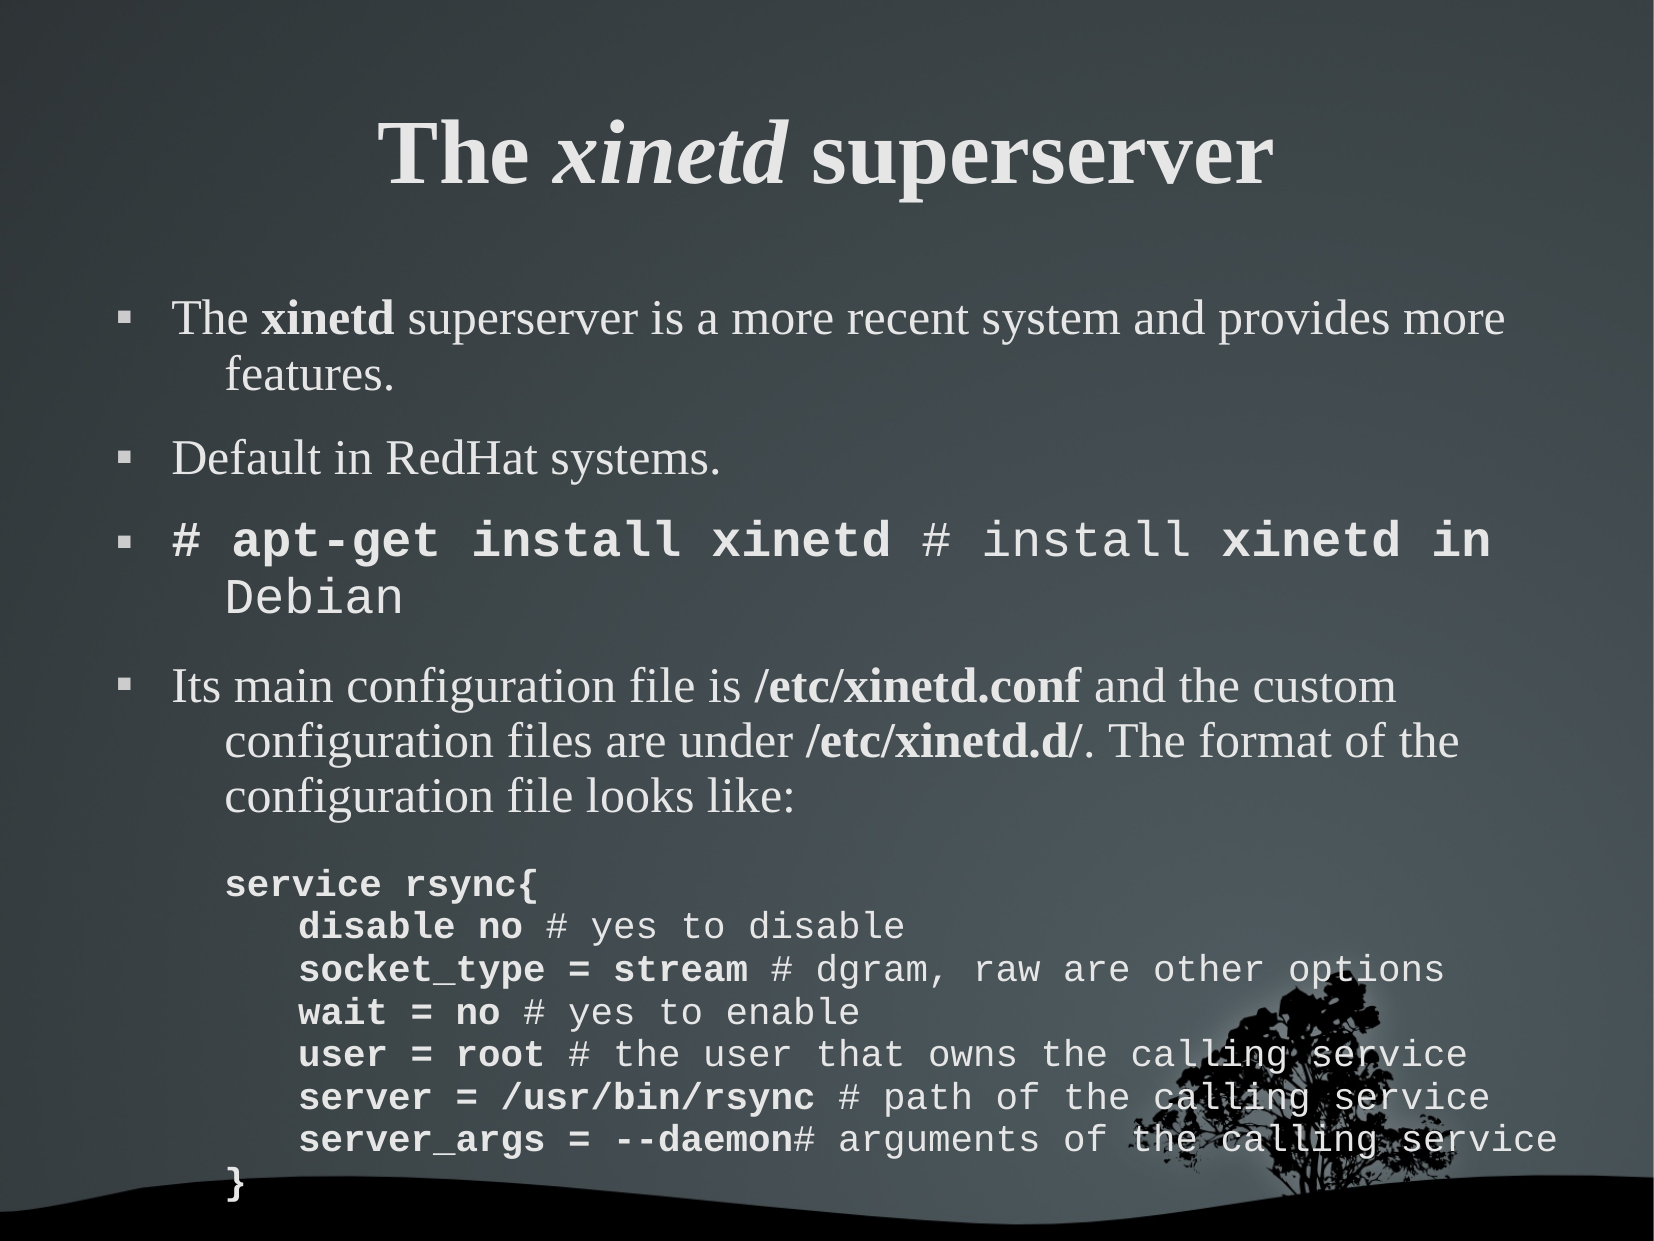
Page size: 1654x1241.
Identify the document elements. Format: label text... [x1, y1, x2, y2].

title The xinetd superserver [82, 49, 1571, 257]
list The xinetd superserver is a more recent system and provides more features. Default in RedHat systems. # apt-get install xinetd # install xinetd in Debian Its main configuration file is /etc/xinetd.conf and the custom configuration files are under /etc/xinetd.d/. The format of the configuration file looks like: service rsync{ disable no # yes to disable socket_type = stream # dgram, raw are other options wait = no # yes to enable user = root # the user that owns the calling service server = /usr/bin/rsync # path of the calling service server_args = --daemon# arguments of the calling service } [82, 290, 1571, 1215]
picture [0, 0, 1654, 1241]
